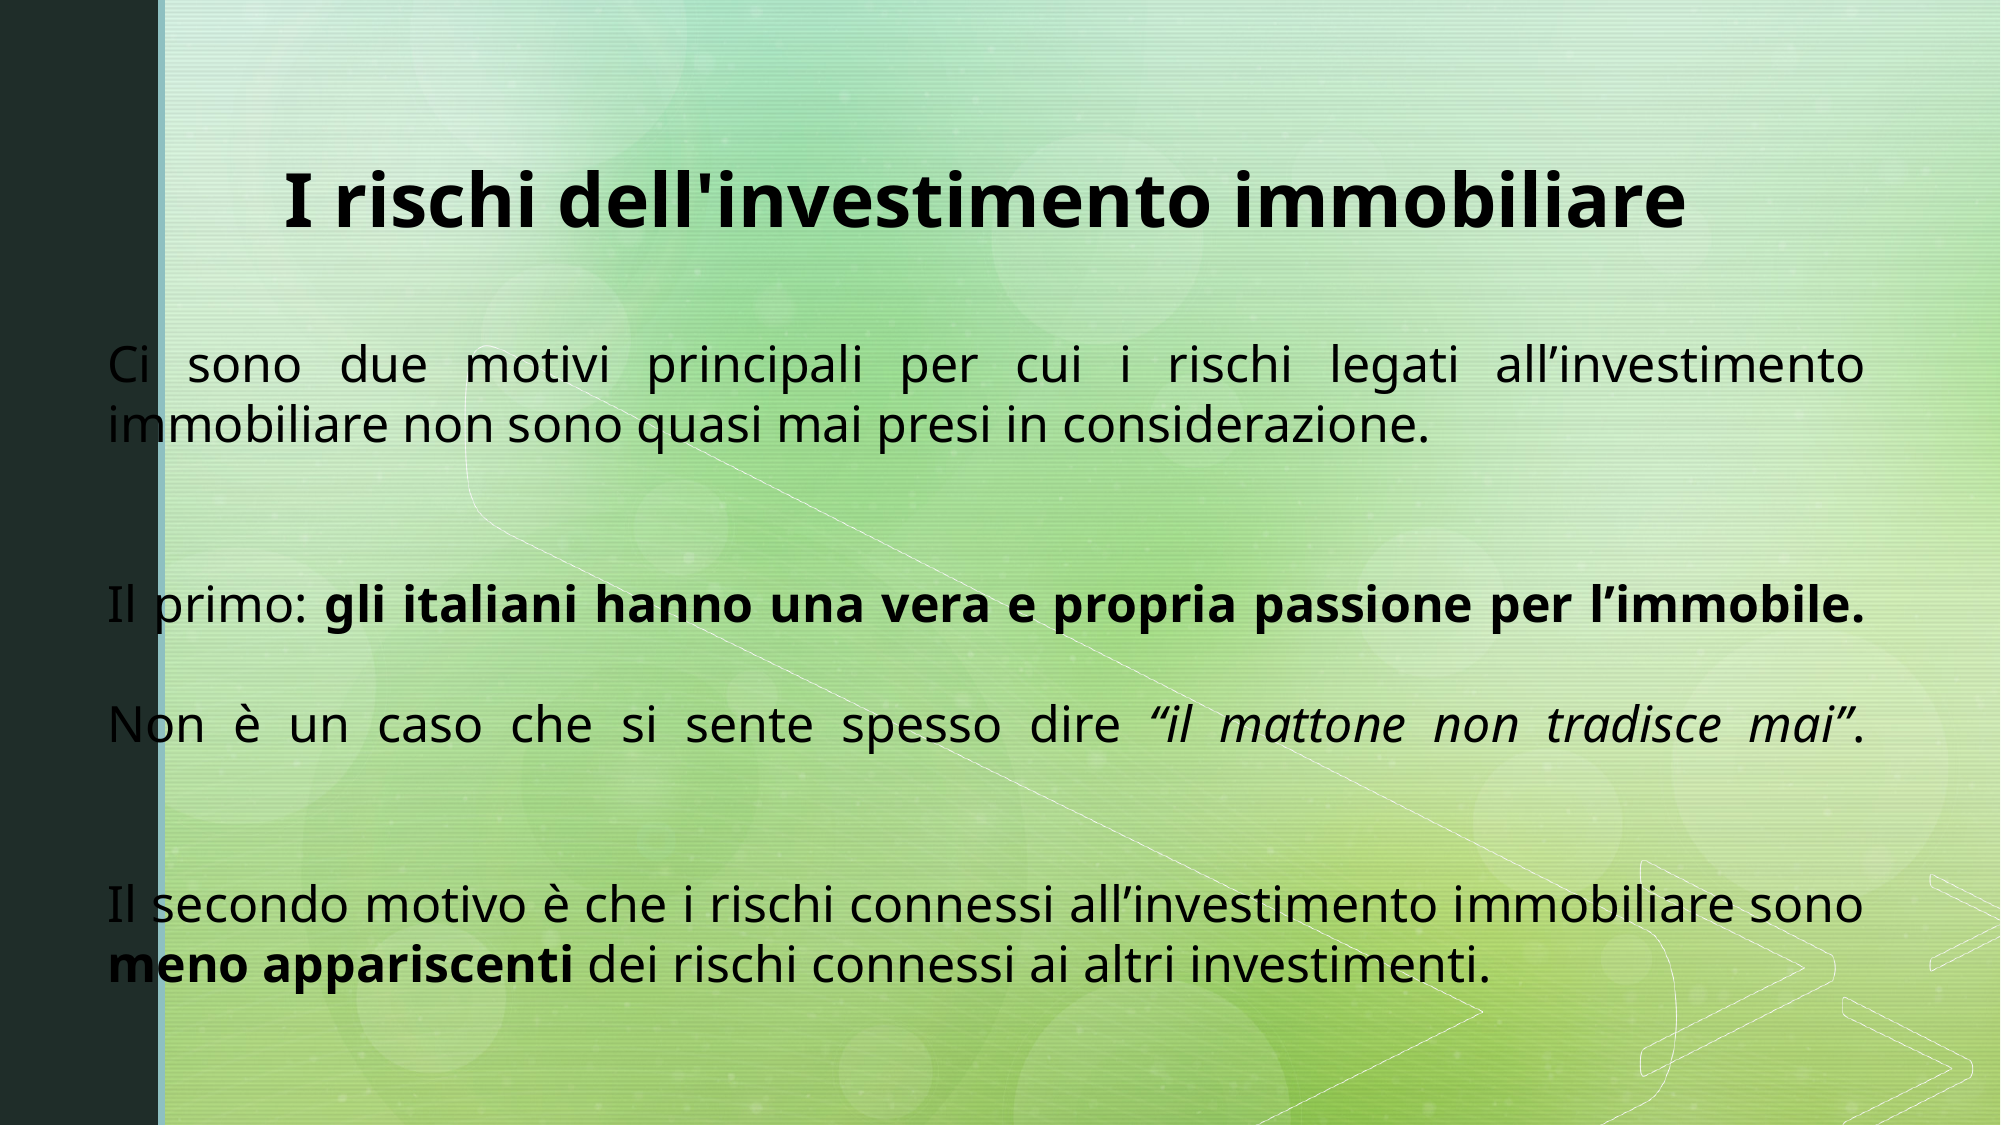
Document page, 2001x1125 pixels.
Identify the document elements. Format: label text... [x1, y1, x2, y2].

text_box I rischi dell'investimento immobiliare Ci sono due motivi principali per cui i rischi legati all’investimento immobiliare non sono quasi mai presi in considerazione. Il primo: gli italiani hanno una vera e propria passione per l’immobile. Non è un caso che si sente spesso dire “il mattone non tradisce mai”. Il secondo motivo è che i rischi connessi all’investimento immobiliare sono meno appariscenti dei rischi connessi ai altri investimenti. [92, 55, 1908, 1010]
